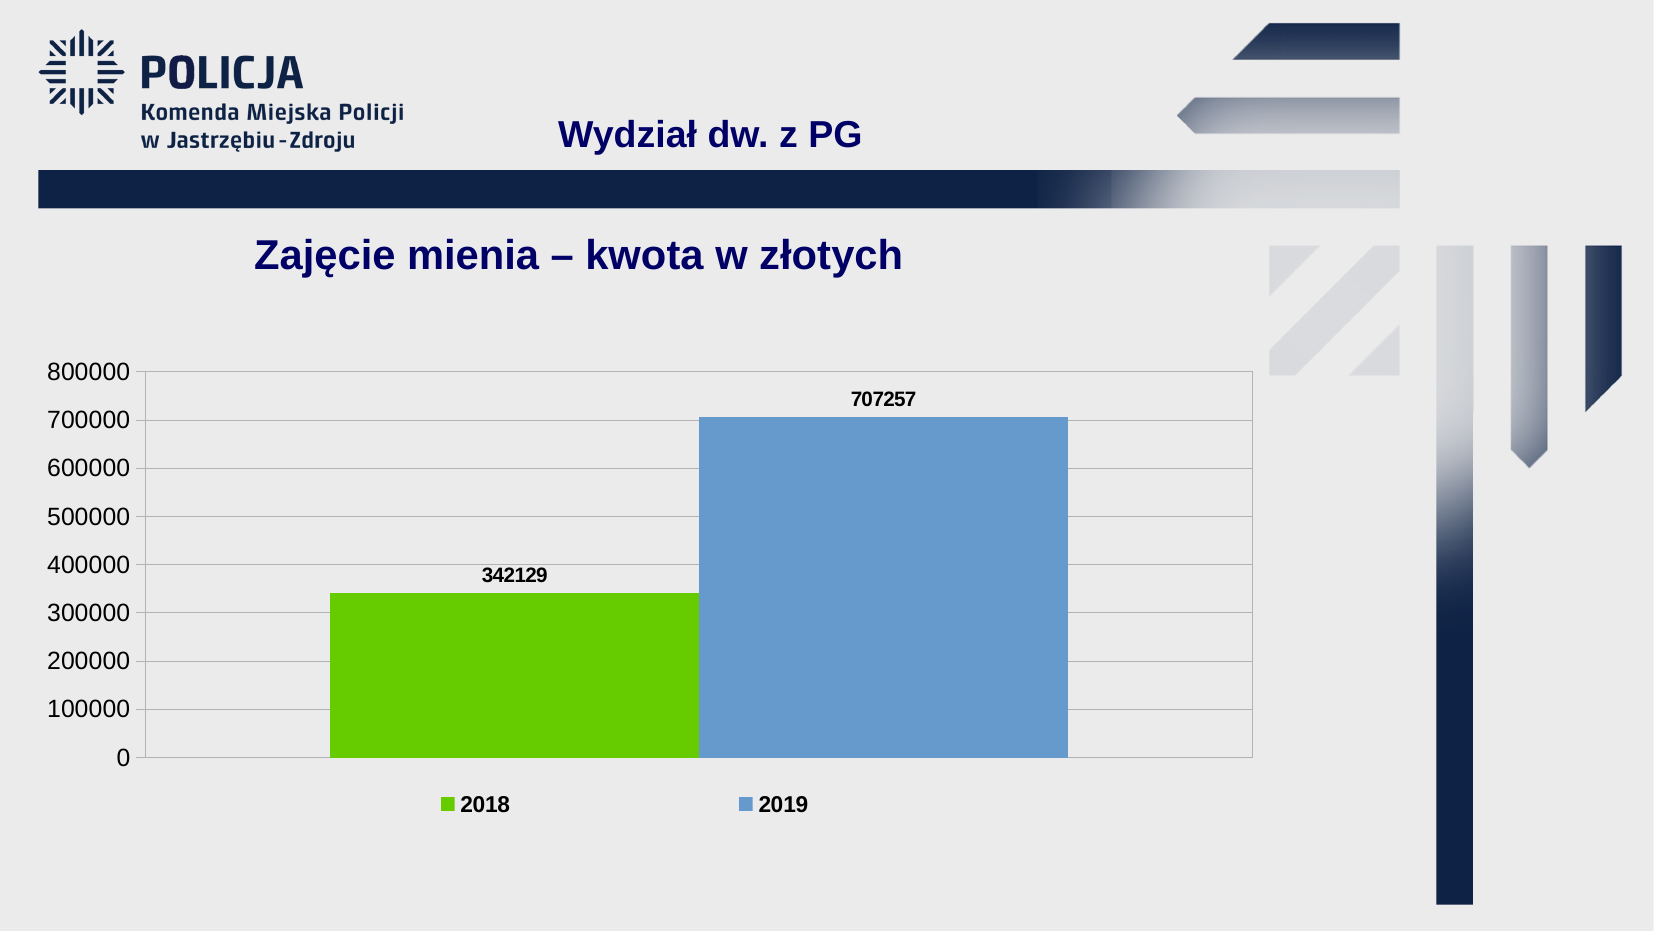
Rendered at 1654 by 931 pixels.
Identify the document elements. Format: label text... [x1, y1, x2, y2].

text_box Wydział dw. z PG [543, 106, 927, 164]
text_box Zajęcie mienia – kwota w złotych [59, 224, 1099, 312]
picture [0, 0, 1654, 931]
chart [47, 312, 1323, 886]
